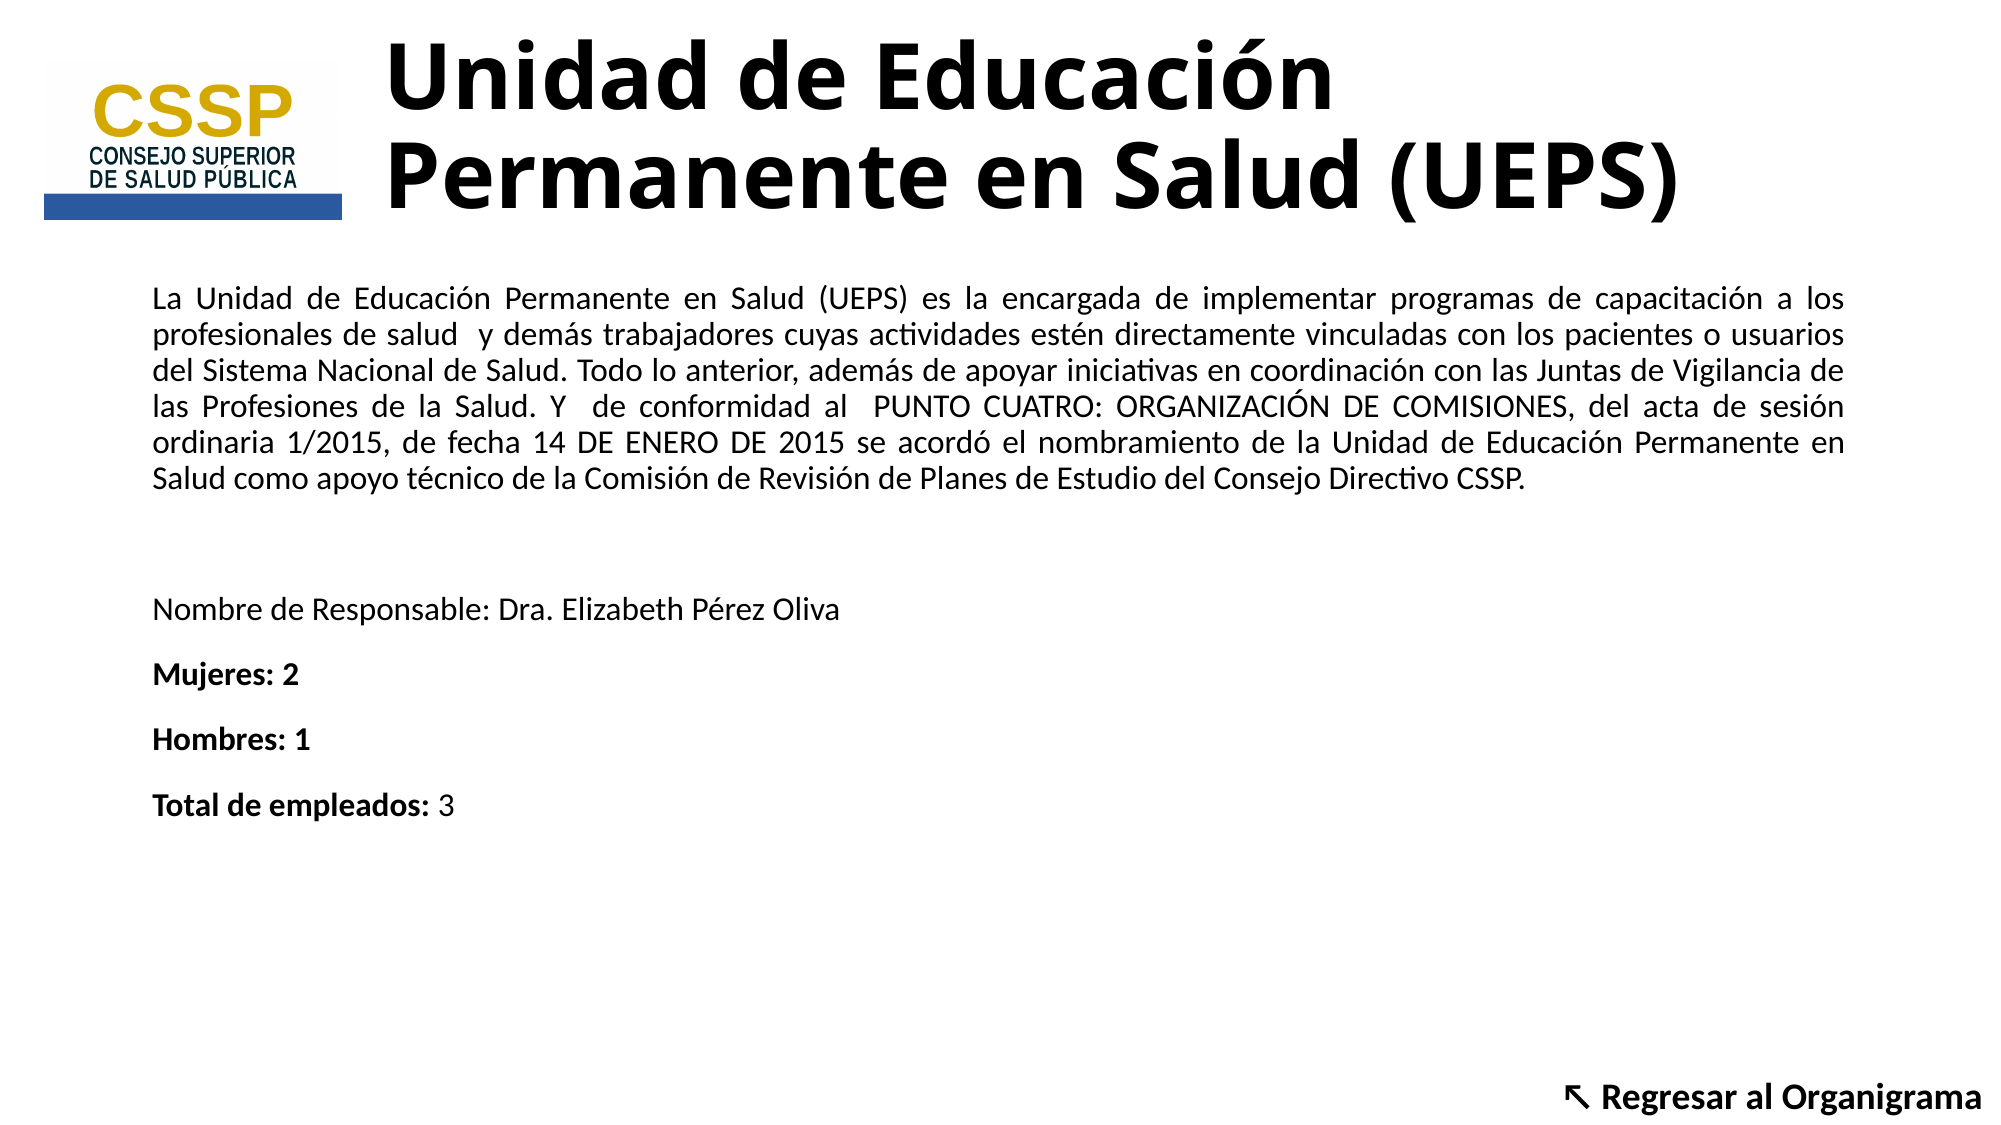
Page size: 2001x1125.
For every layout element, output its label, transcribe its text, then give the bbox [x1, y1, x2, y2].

text_box ↖ Regresar al Organigrama [1546, 1064, 1999, 1125]
picture [44, 61, 342, 220]
list La Unidad de Educación Permanente en Salud (UEPS) es la encargada de implementar programas de capacitación a los profesionales de salud y demás trabajadores cuyas actividades estén directamente vinculadas con los pacientes o usuarios del Sistema Nacional de Salud. Todo lo anterior, además de apoyar iniciativas en coordinación con las Juntas de Vigilancia de las Profesiones de la Salud. Y de conformidad al PUNTO CUATRO: ORGANIZACIÓN DE COMISIONES, del acta de sesión ordinaria 1/2015, de fecha 14 DE ENERO DE 2015 se acordó el nombramiento de la Unidad de Educación Permanente en Salud como apoyo técnico de la Comisión de Revisión de Planes de Estudio del Consejo Directivo CSSP. Nombre de Responsable: Dra. Elizabeth Pérez Oliva Mujeres: 2 Hombres: 1 Total de empleados: 3 [137, 273, 1863, 1066]
title Unidad de Educación Permanente en Salud (UEPS) [368, 22, 1863, 241]
